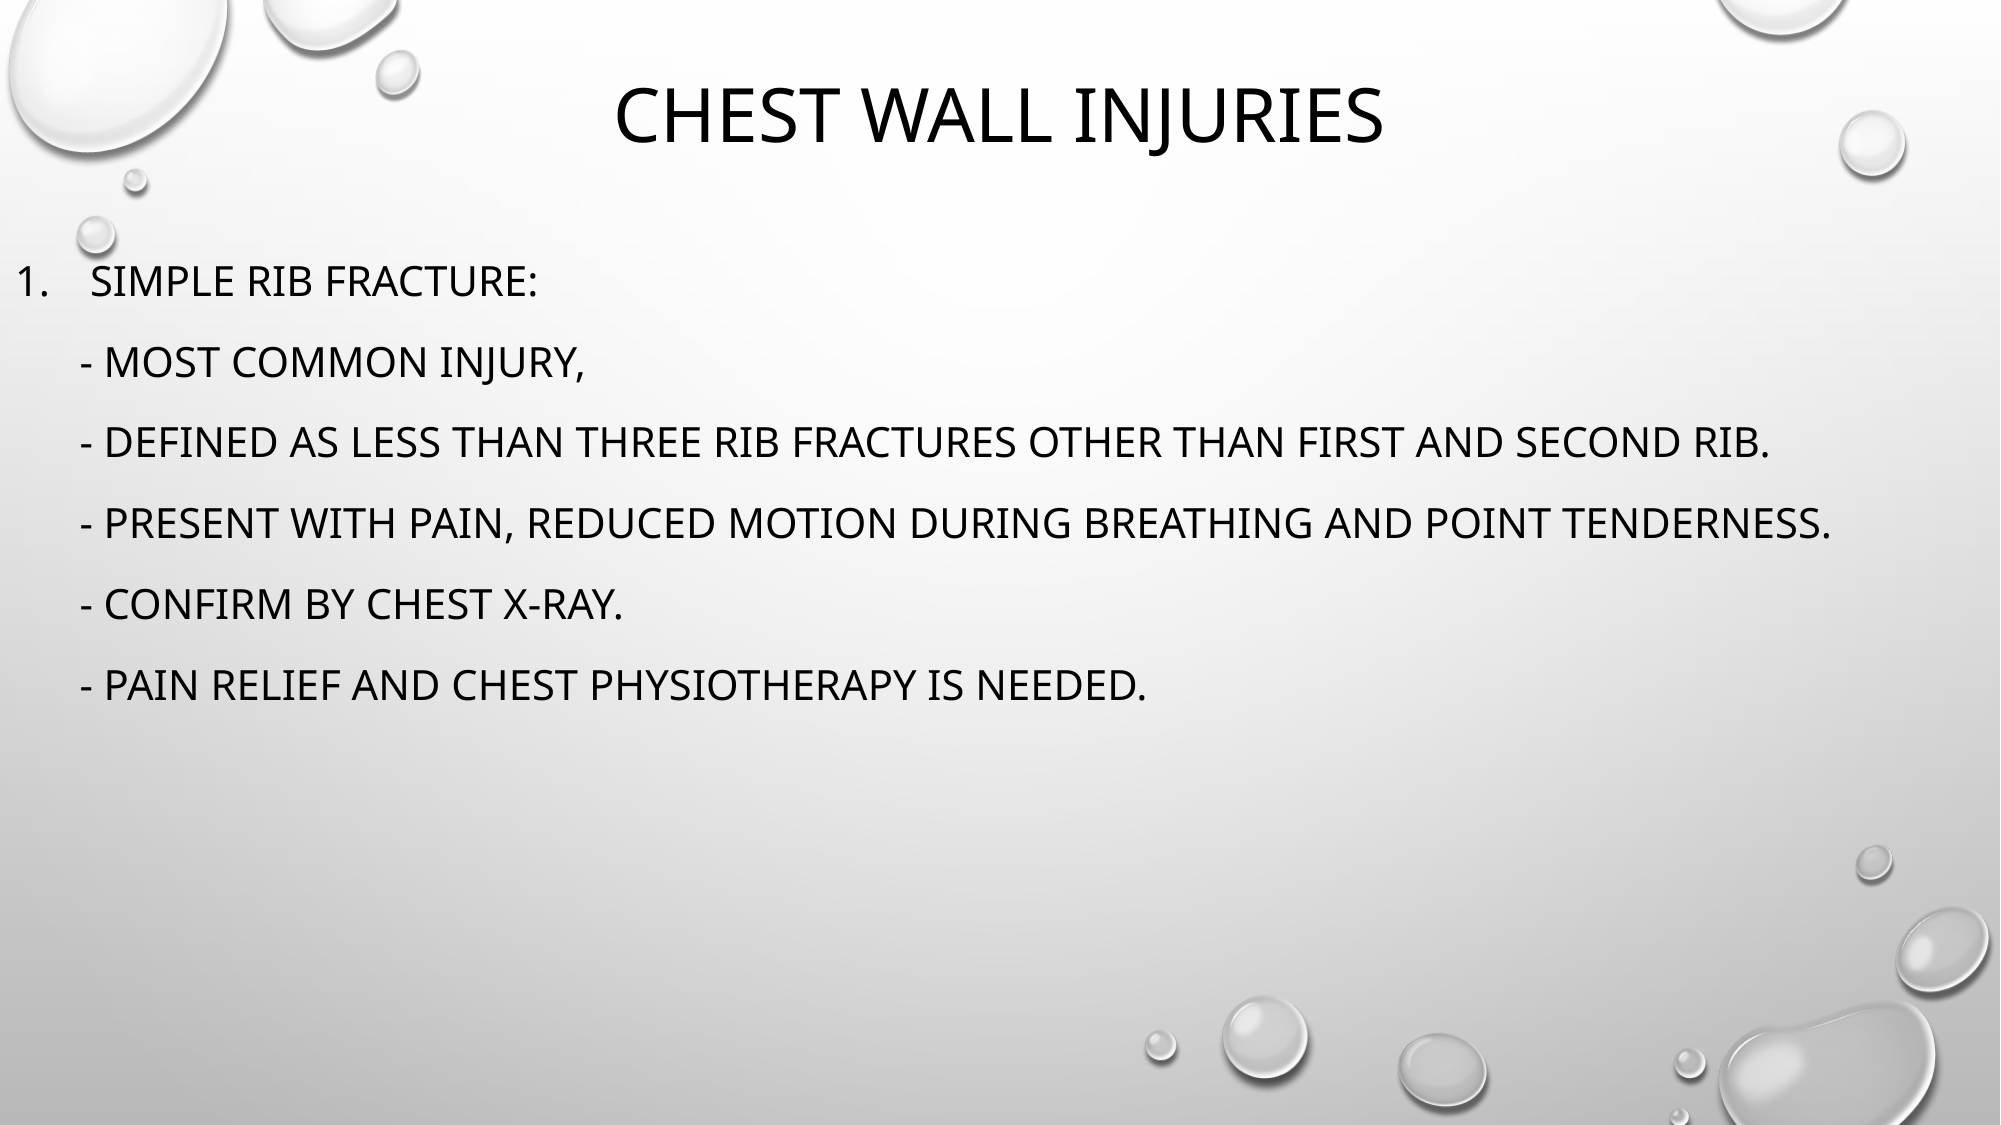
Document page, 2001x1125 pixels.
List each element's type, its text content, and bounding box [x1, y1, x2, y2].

list Simple rib fracture: - Most common injury, - defined as less than three rib fractures other than first and second rib. - Present with pain, reduced motion during breathing and point tenderness. - Confirm by Chest x-ray. - Pain relief and chest physiotherapy is needed. [0, 236, 2000, 1125]
title Chest wall injuries [0, 0, 2000, 236]
